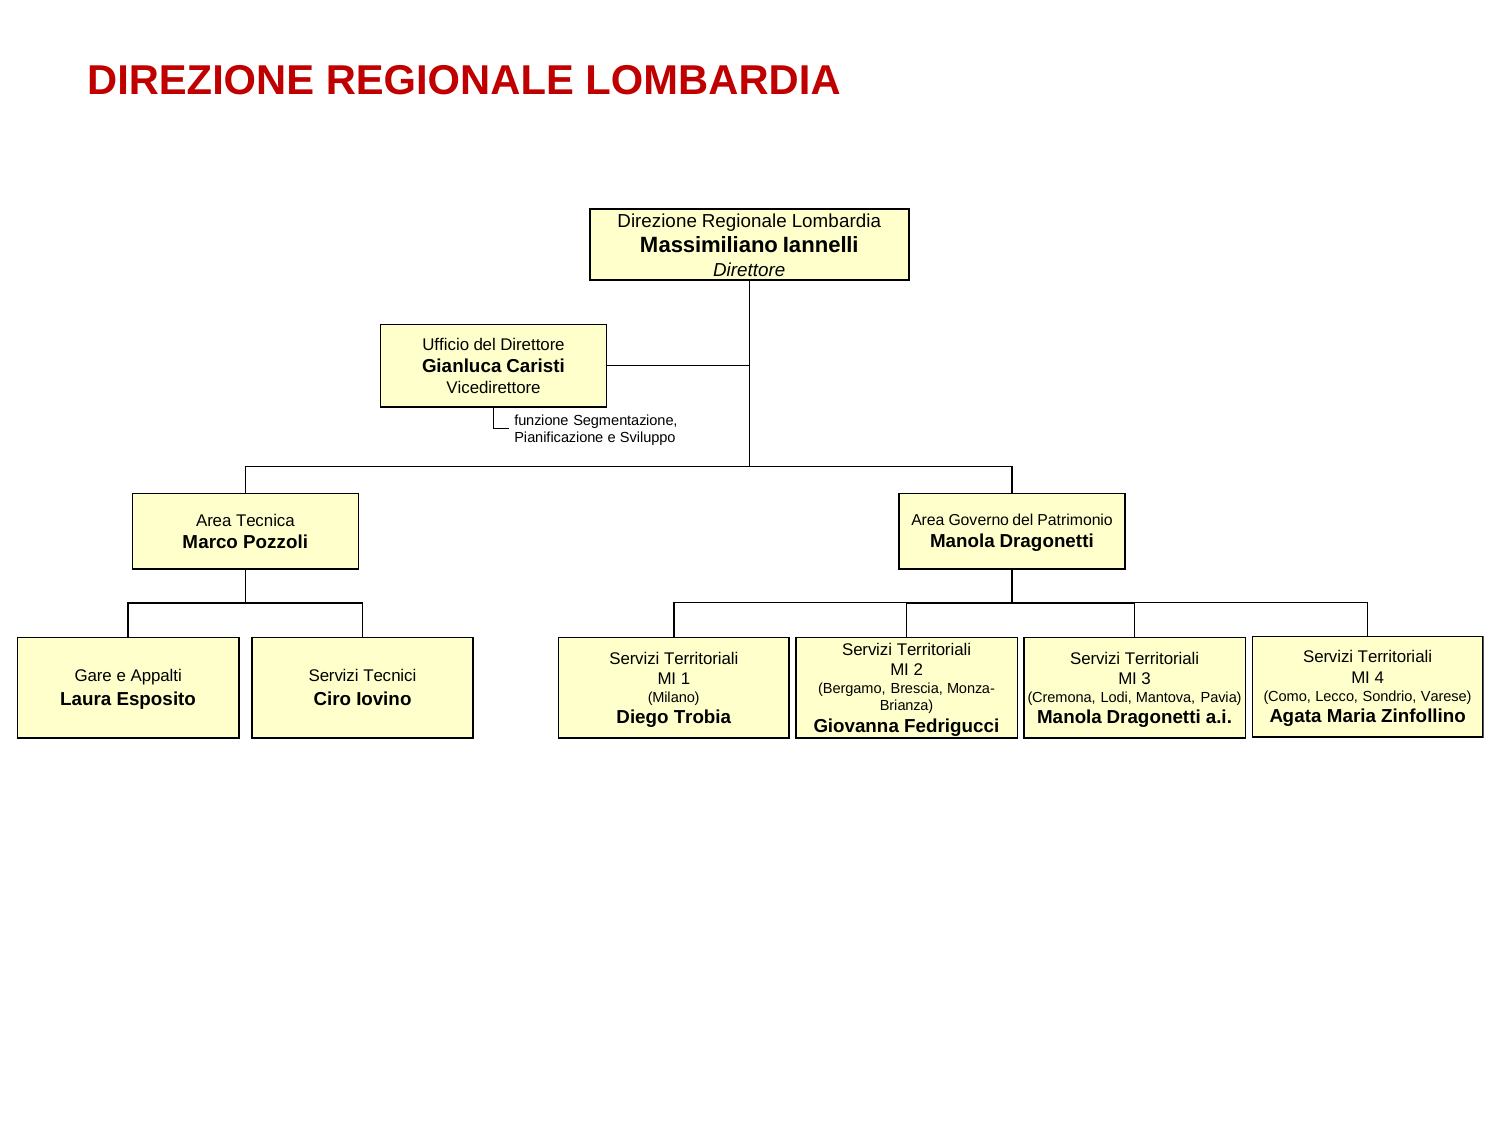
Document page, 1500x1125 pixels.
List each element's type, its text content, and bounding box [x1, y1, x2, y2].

picture [16, 203, 1484, 748]
text_box DIREZIONE REGIONALE LOMBARDIA [72, 45, 1462, 128]
